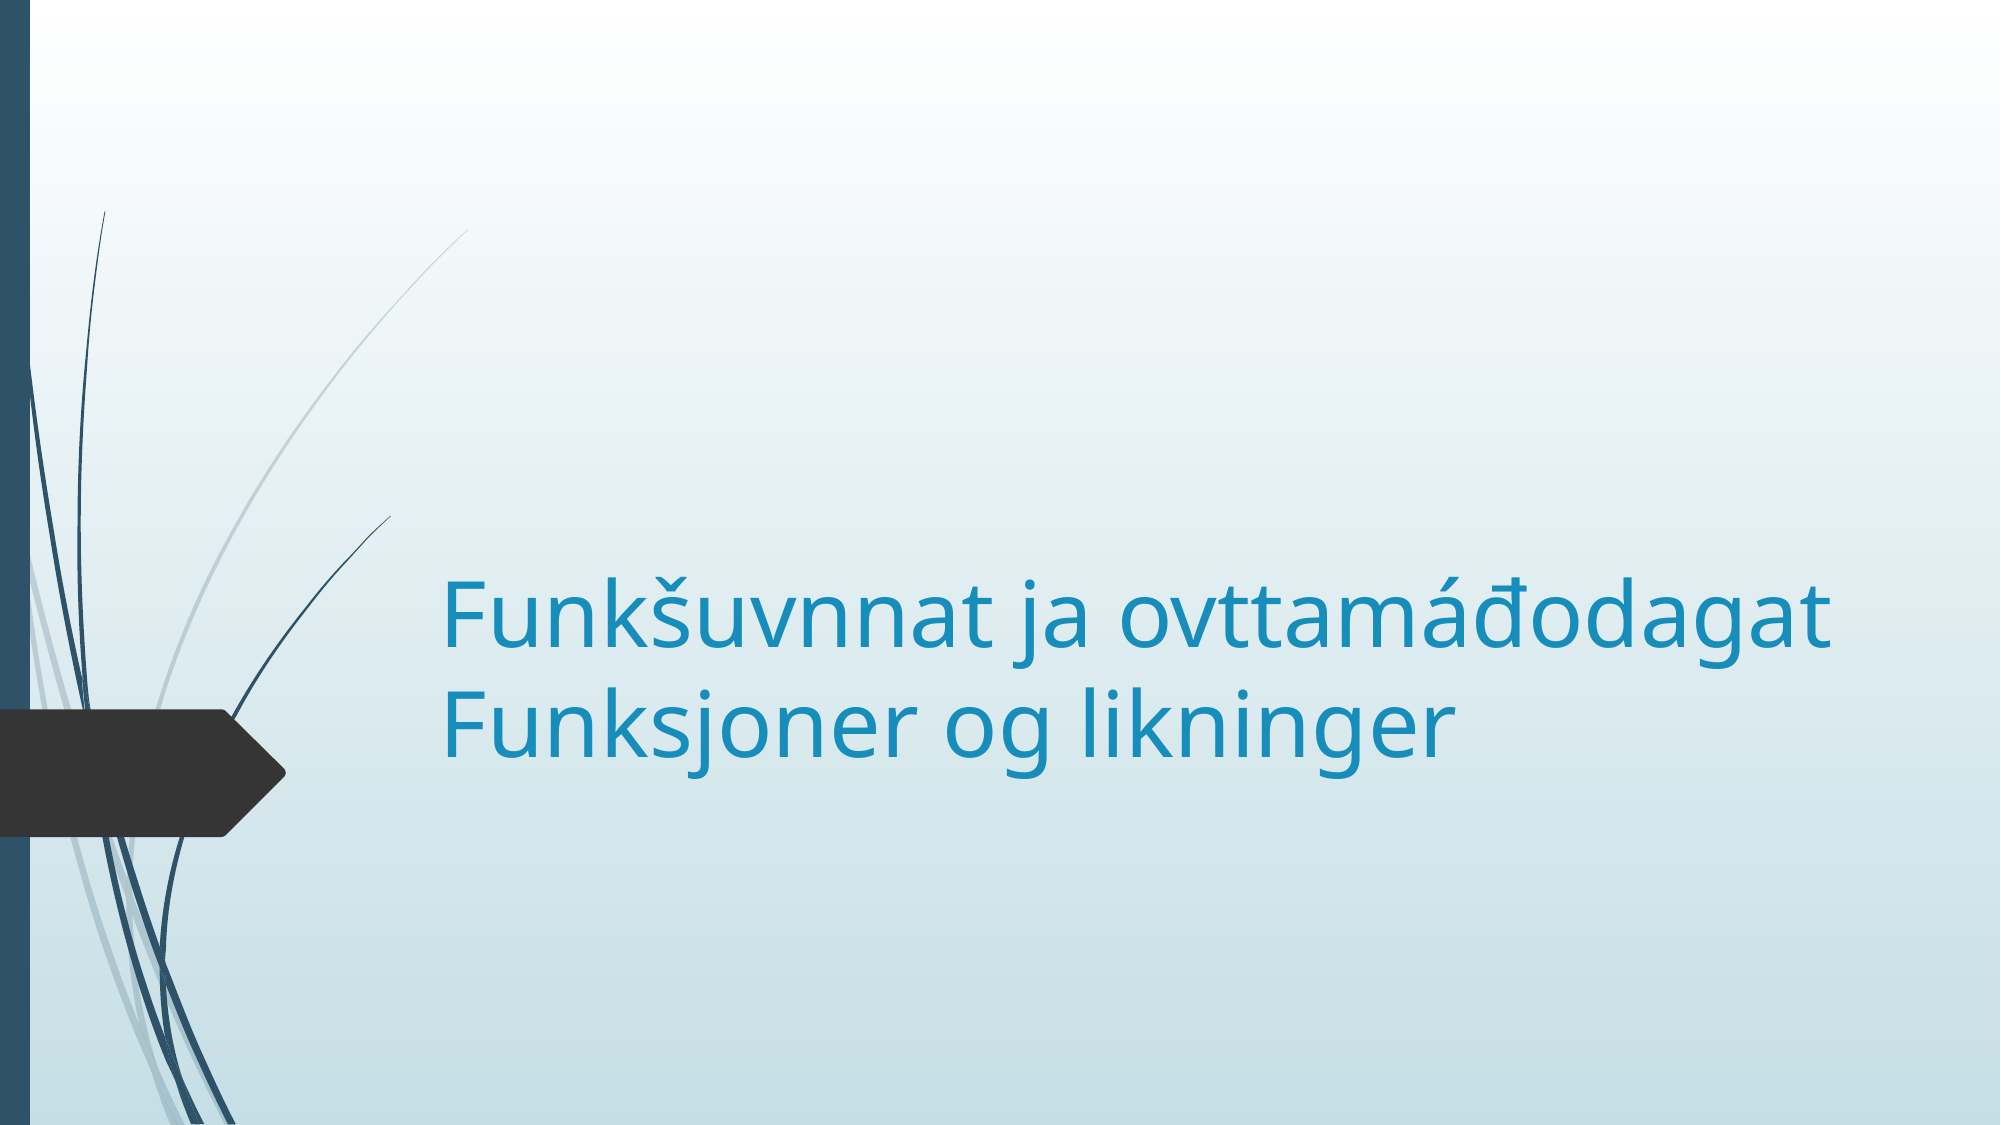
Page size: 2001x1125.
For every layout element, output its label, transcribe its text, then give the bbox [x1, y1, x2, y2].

title Funkšuvnnat ja ovttamáđodagat Funksjoner og likninger [424, 412, 1888, 784]
